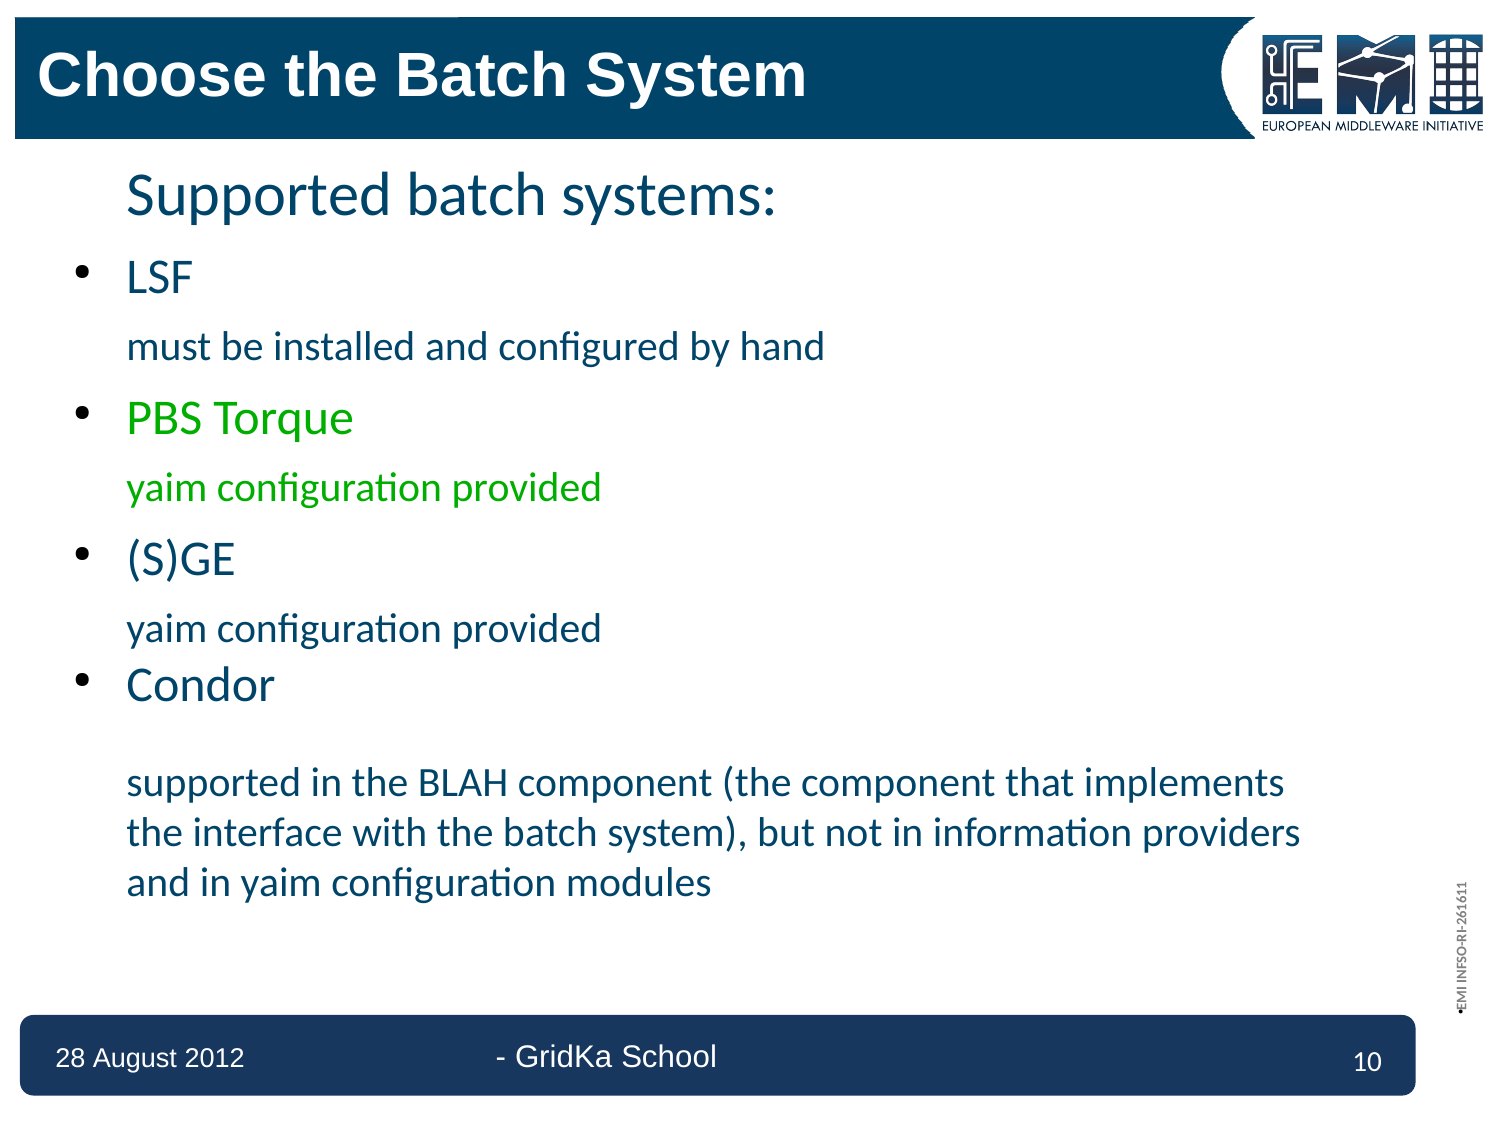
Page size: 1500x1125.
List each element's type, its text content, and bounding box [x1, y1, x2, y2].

list Supported batch systems: LSF must be installed and configured by hand PBS Torque yaim configuration provided (S)GE yaim configuration provided Condor supported in the BLAH component (the component that implements the interface with the batch system), but not in information providers and in yaim configuration modules [40, 144, 1331, 1005]
text_box Choose the Batch System [23, 26, 1071, 117]
picture [14, 17, 25, 139]
picture [28, 17, 1255, 139]
picture [1262, 34, 1483, 131]
